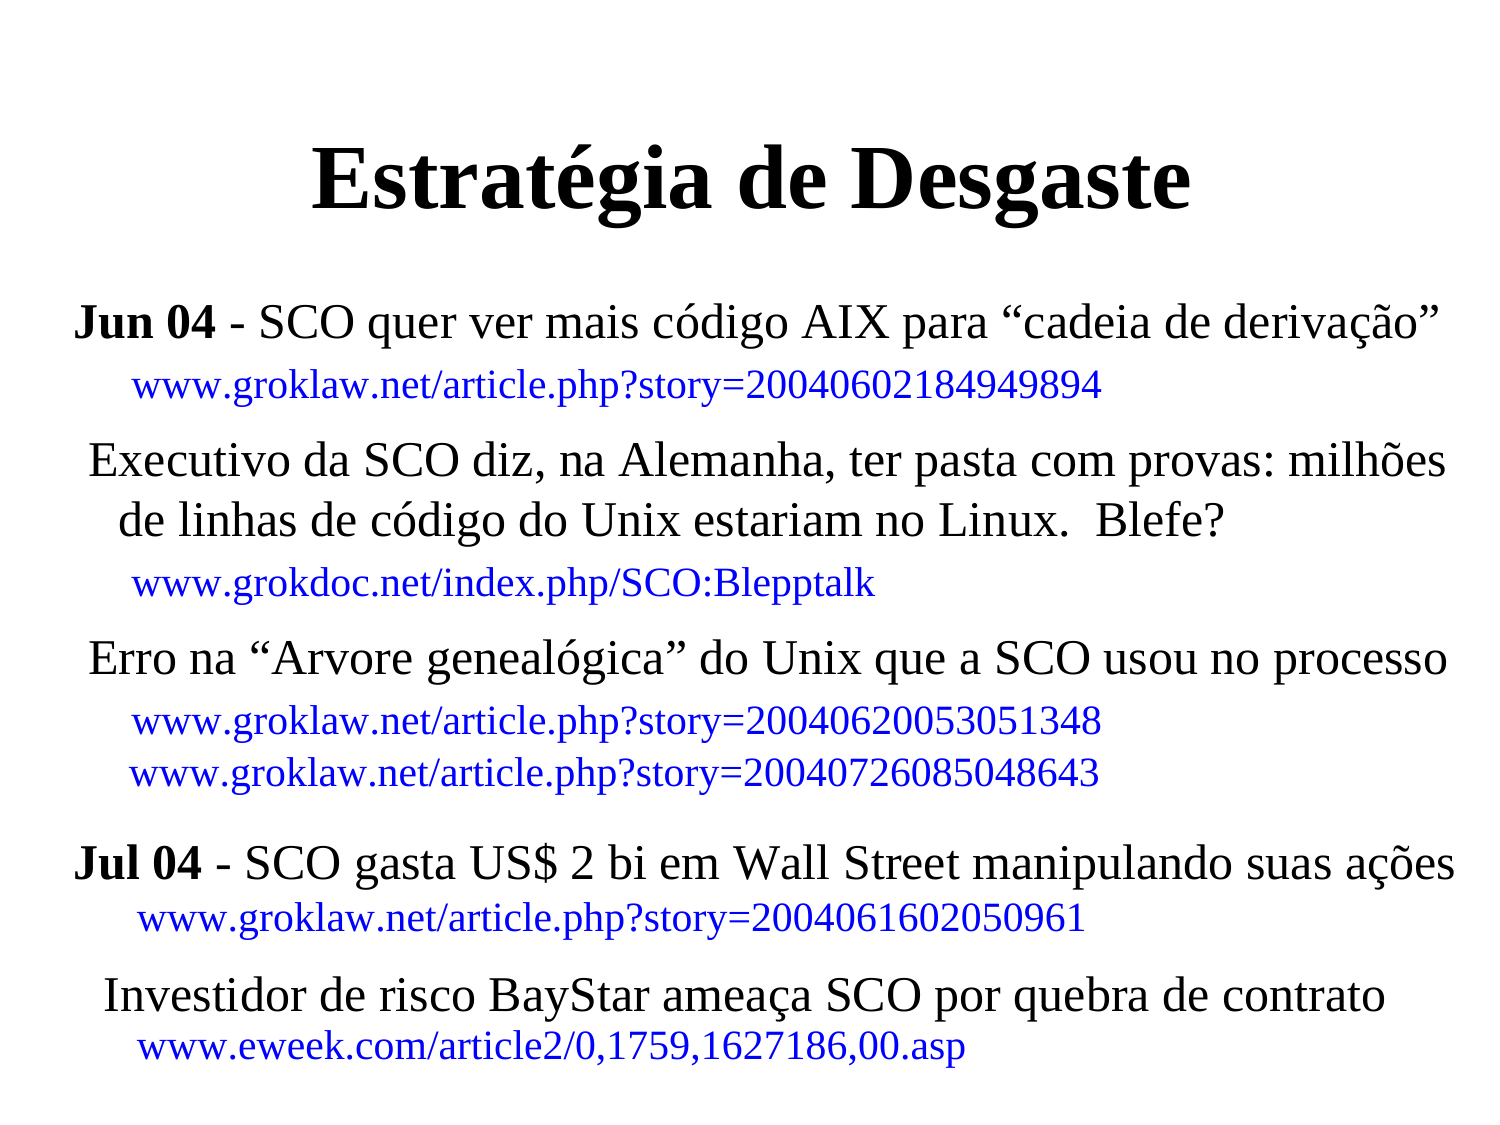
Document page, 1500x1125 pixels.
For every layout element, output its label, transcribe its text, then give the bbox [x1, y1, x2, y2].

text_box Jun 04 - SCO quer ver mais código AIX para “cadeia de derivação” www.groklaw.net/article.php?story=20040602184949894 Executivo da SCO diz, na Alemanha, ter pasta com provas: milhões de linhas de código do Unix estariam no Linux. Blefe? www.grokdoc.net/index.php/SCO:Blepptalk Erro na “Arvore genealógica” do Unix que a SCO usou no processo www.groklaw.net/article.php?story=20040620053051348 www.groklaw.net/article.php?story=20040726085048643 Jul 04 - SCO gasta US$ 2 bi em Wall Street manipulando suas ações www.groklaw.net/article.php?story=2004061602050961 Investidor de risco BayStar ameaça SCO por quebra de contrato www.eweek.com/article2/0,1759,1627186,00.asp [70, 285, 1500, 1034]
title Estratégia de Desgaste [115, 81, 1391, 269]
